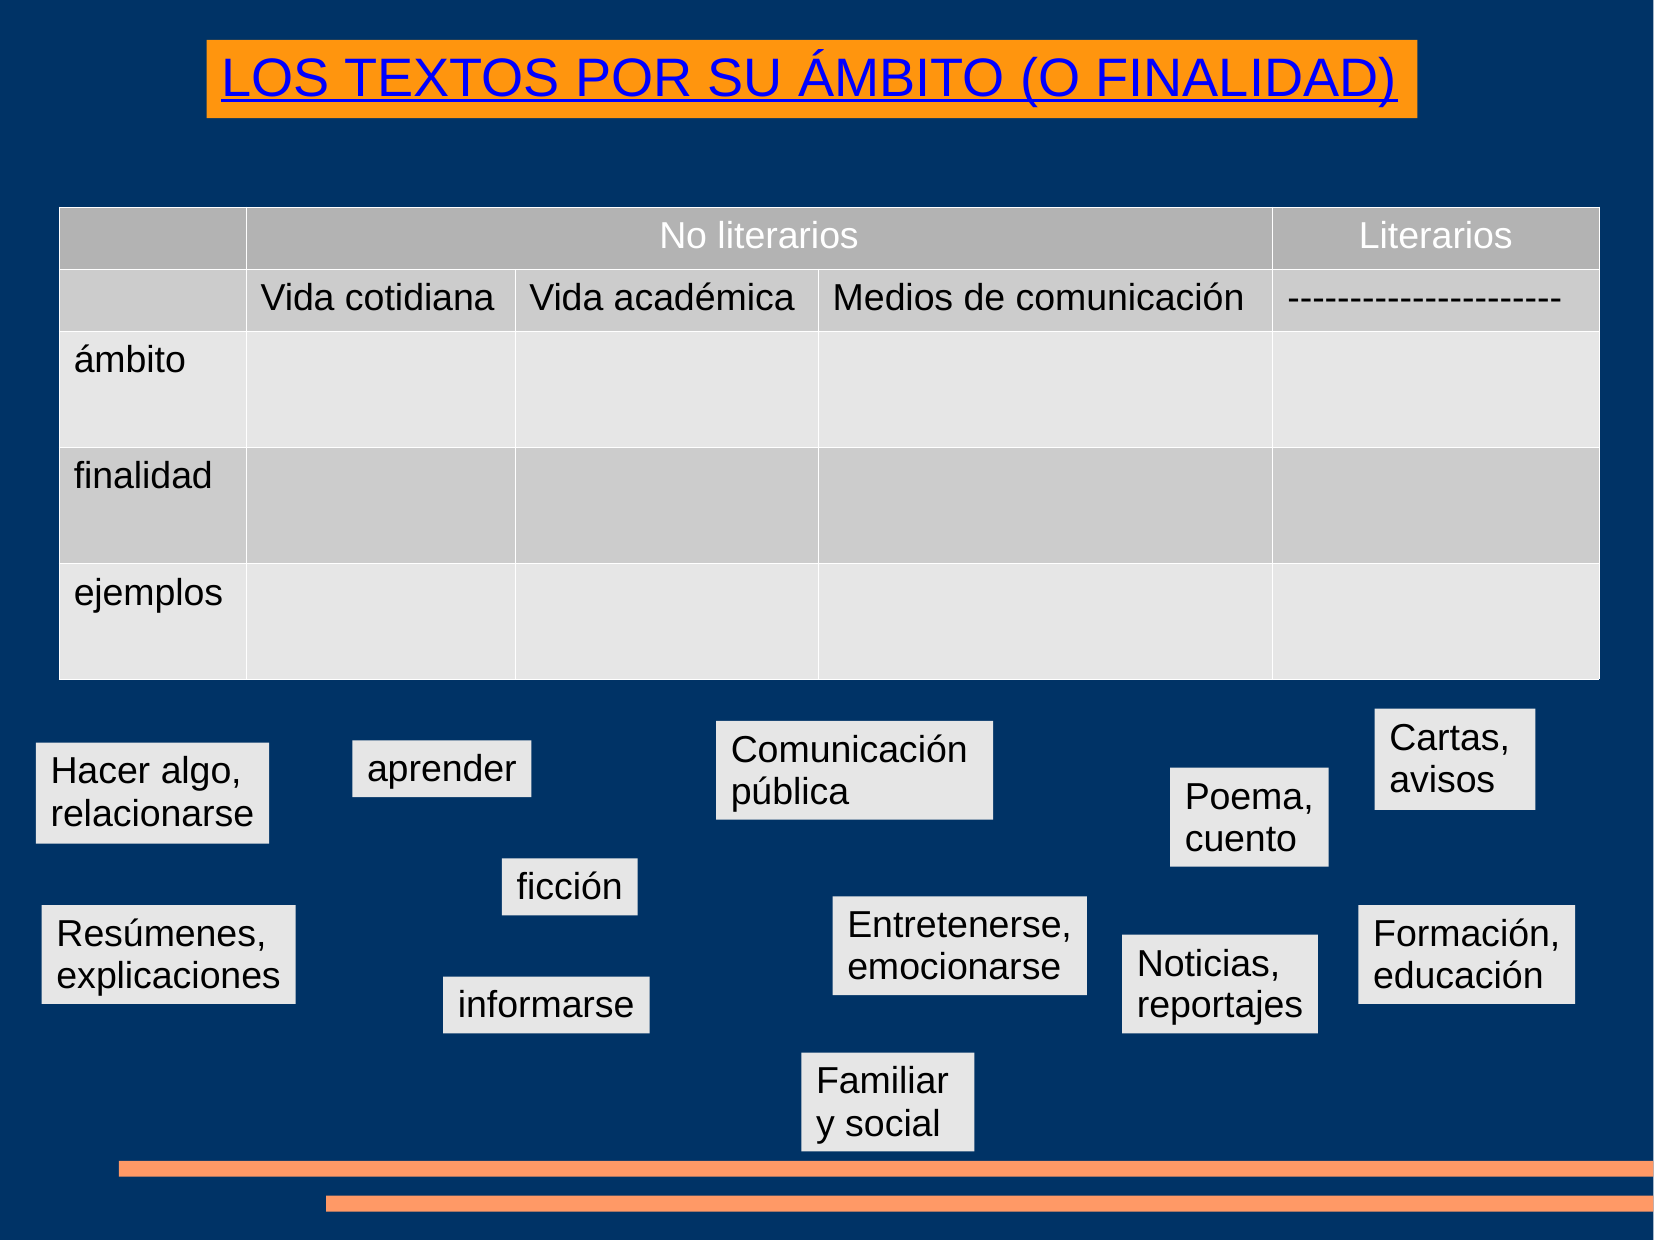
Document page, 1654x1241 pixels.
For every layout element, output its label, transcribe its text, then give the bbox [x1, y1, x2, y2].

text_box Familiar y social [801, 1052, 975, 1152]
table_cell Medios de comunicación [819, 270, 1272, 331]
table_cell ---------------------- [1273, 270, 1599, 331]
table_cell [819, 564, 1272, 679]
table_cell Vida cotidiana [247, 270, 515, 331]
text_box Noticias, reportajes [1122, 934, 1318, 1034]
table_cell [1273, 332, 1599, 447]
table_cell [247, 332, 515, 447]
text_box informarse [443, 976, 650, 1034]
text_box Resúmenes, explicaciones [41, 905, 296, 1004]
table_cell ámbito [60, 332, 246, 447]
text_box Formación, educación [1358, 905, 1576, 1004]
table_cell [247, 564, 515, 679]
text_box Poema, cuento [1170, 767, 1329, 867]
table_cell [516, 564, 818, 679]
table_cell [1273, 448, 1599, 563]
table_cell [1273, 564, 1599, 679]
table_cell ejemplos [60, 564, 246, 679]
text_box ficción [501, 858, 638, 916]
table_cell [819, 332, 1272, 447]
text_box Comunicación pública [716, 720, 994, 820]
table_cell Vida académica [516, 270, 818, 331]
table_cell finalidad [60, 448, 246, 563]
table_header Literarios [1273, 208, 1599, 269]
text_box aprender [352, 740, 532, 798]
text_box Hacer algo, relacionarse [35, 742, 270, 844]
table_header [60, 208, 246, 269]
text_box Entretenerse, emocionarse [832, 896, 1087, 996]
table_cell [247, 448, 515, 563]
table_cell [516, 448, 818, 563]
table_cell [60, 270, 246, 331]
table_cell [516, 332, 818, 447]
table_cell [819, 448, 1272, 563]
text_box LOS TEXTOS POR SU ÁMBITO (O FINALIDAD) [206, 39, 1418, 119]
table_header No literarios [247, 208, 1272, 269]
text_box Cartas, avisos [1374, 708, 1536, 810]
